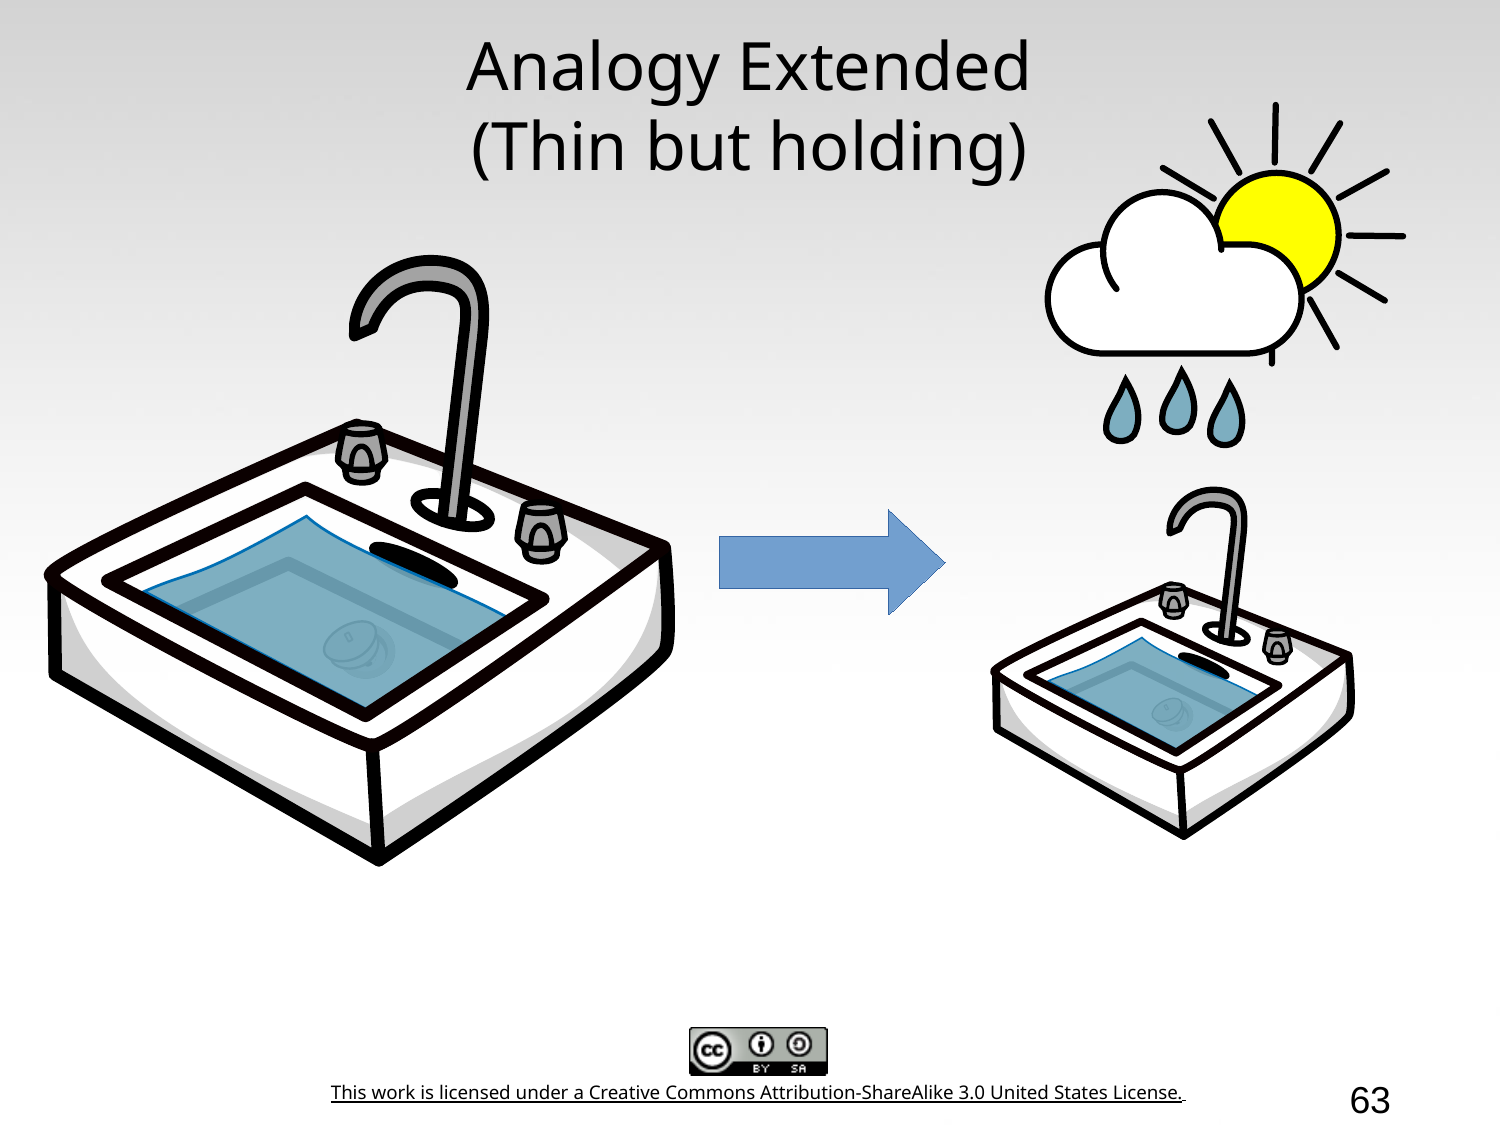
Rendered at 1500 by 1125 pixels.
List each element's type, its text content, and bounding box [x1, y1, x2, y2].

title Analogy Extended (Thin but holding) [112, 49, 1388, 238]
text_box [719, 509, 946, 615]
picture [0, 0, 1500, 1125]
